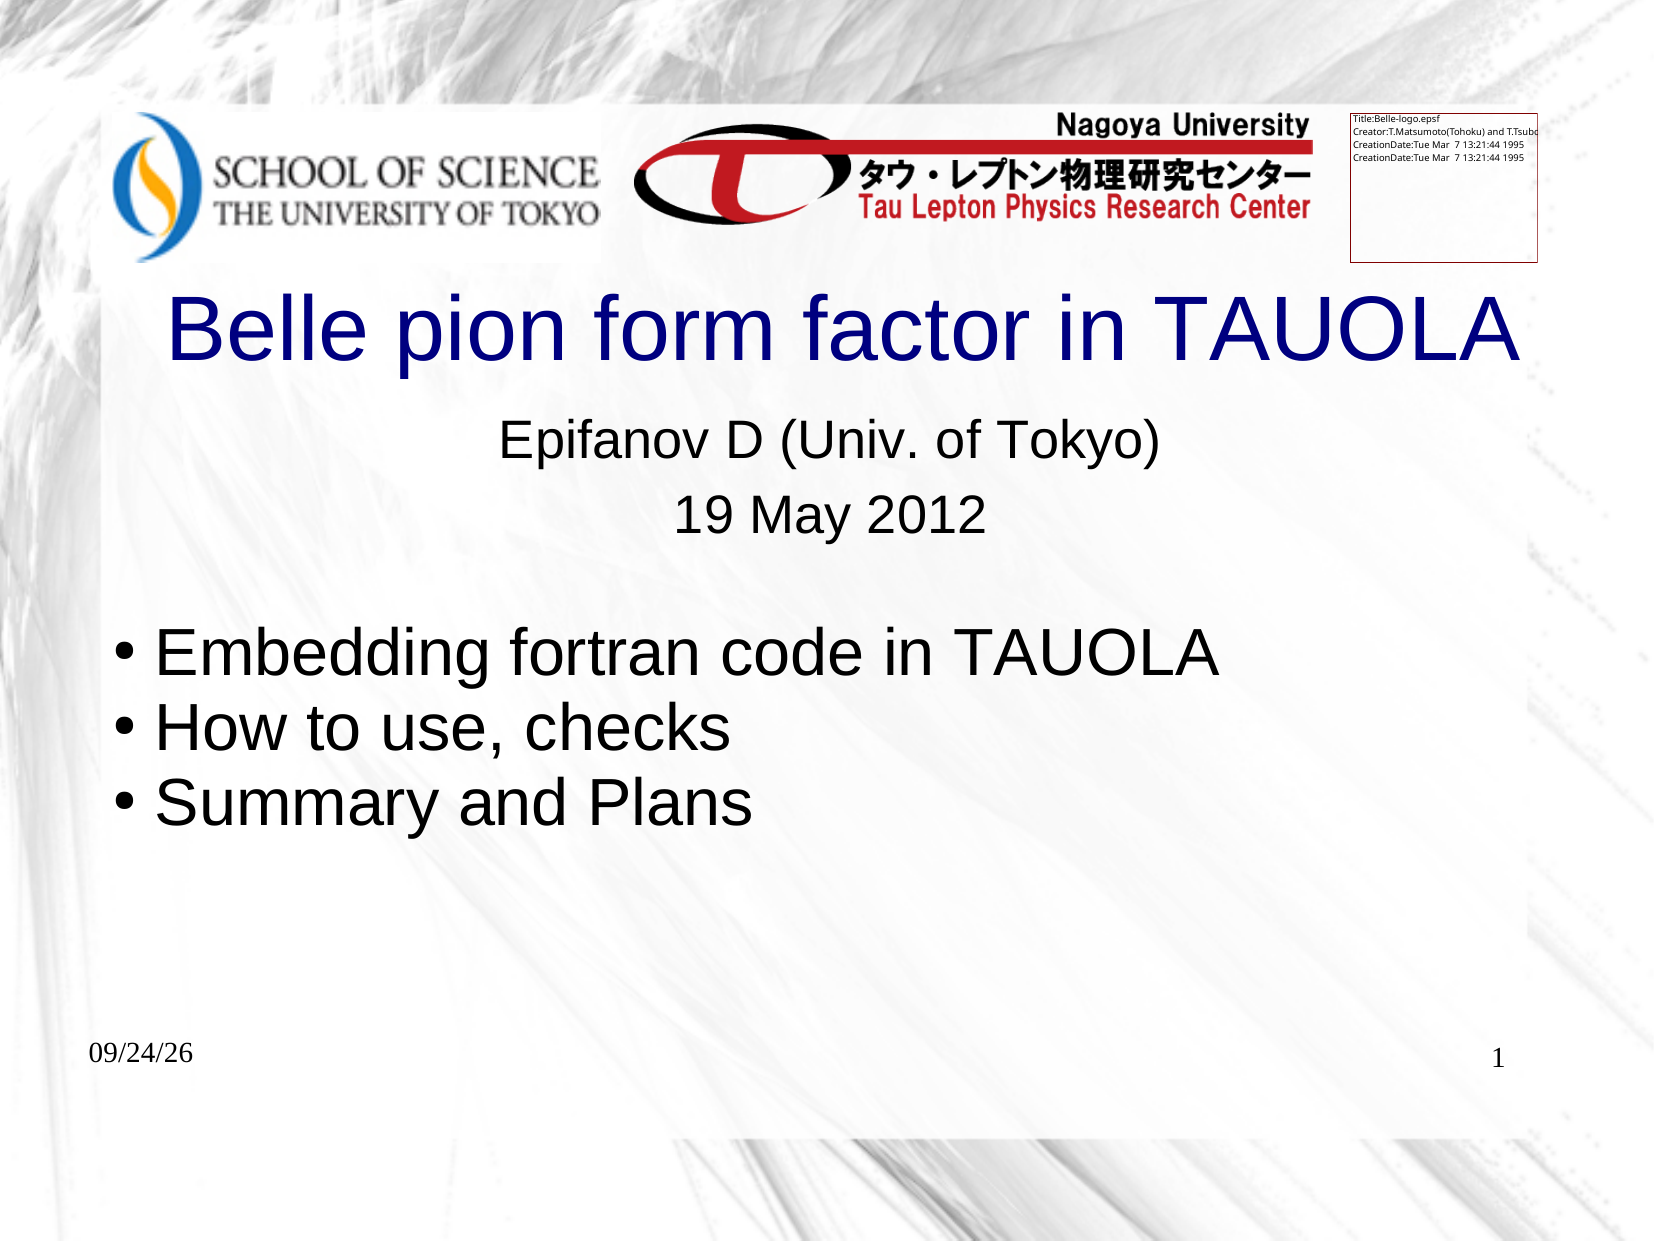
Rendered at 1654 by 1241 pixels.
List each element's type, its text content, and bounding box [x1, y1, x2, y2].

title Epifanov D (Univ. of Tokyo) [450, 375, 1238, 450]
text_box Embedding fortran code in TAUOLA How to use, checks Summary and Plans [112, 480, 1566, 976]
picture [0, 0, 1654, 1241]
title Belle pion form factor in TAUOLA [150, 244, 1538, 413]
title 19 May 2012 [450, 450, 1238, 480]
